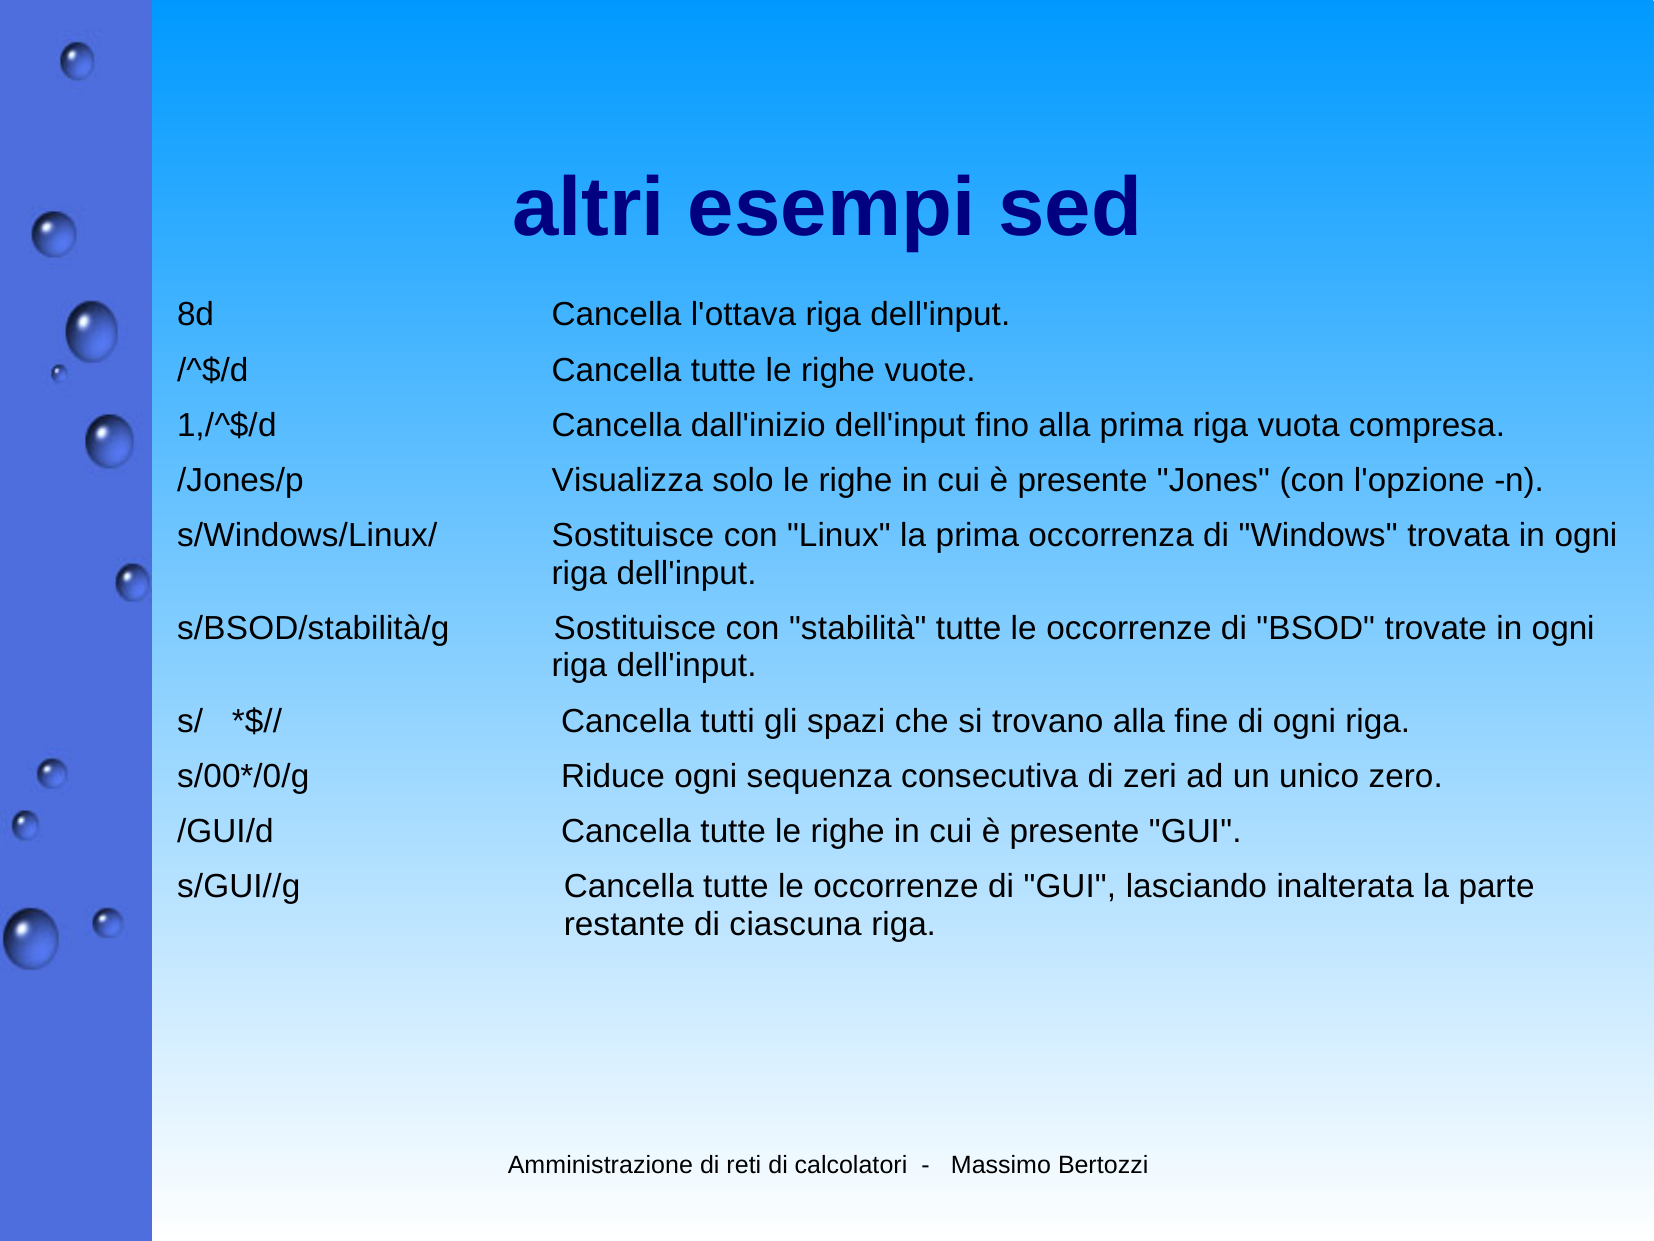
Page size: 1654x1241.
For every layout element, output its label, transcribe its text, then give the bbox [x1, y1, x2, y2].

text_box [300, 320, 1186, 377]
text_box 8d Cancella l'ottava riga dell'input. /^$/d Cancella tutte le righe vuote. 1,/^$/d Cancella dall'inizio dell'input fino alla prima riga vuota compresa. /Jones/p Visualizza solo le righe in cui è presente "Jones" (con l'opzione -n). s/Windows/Linux/ Sostituisce con "Linux" la prima occorrenza di "Windows" trovata in ogni riga dell'input. s/BSOD/stabilità/g Sostituisce con "stabilità" tutte le occorrenze di "BSOD" trovate in ogni riga dell'input. s/ *$// Cancella tutti gli spazi che si trovano alla fine di ogni riga. s/00*/0/g Riduce ogni sequenza consecutiva di zeri ad un unico zero. /GUI/d Cancella tutte le righe in cui è presente "GUI". s/GUI//g Cancella tutte le occorrenze di "GUI", lasciando inalterata la parte restante di ciascuna riga. [177, 295, 1625, 943]
title altri esempi sed [121, 102, 1534, 311]
picture [0, 0, 152, 1241]
